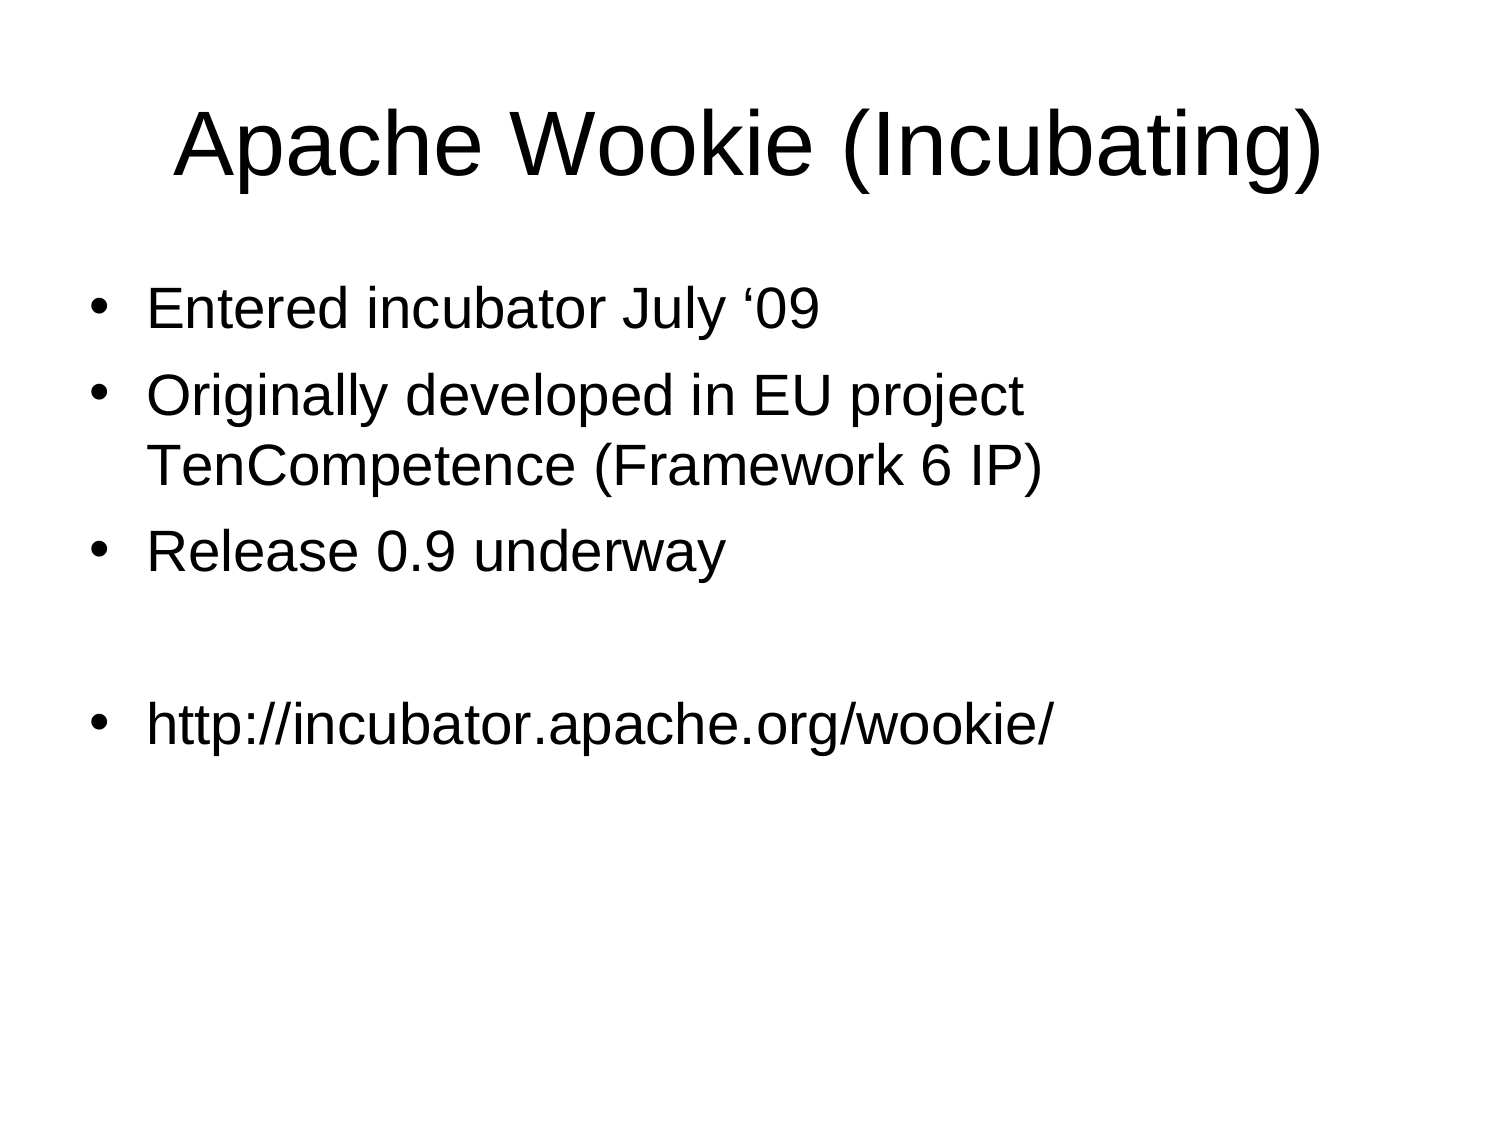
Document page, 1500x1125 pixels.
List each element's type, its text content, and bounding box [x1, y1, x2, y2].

title Apache Wookie (Incubating) [75, 44, 1426, 233]
list Entered incubator July ‘09 Originally developed in EU project TenCompetence (Framework 6 IP) Release 0.9 underway http://incubator.apache.org/wookie/ [75, 262, 1426, 1006]
